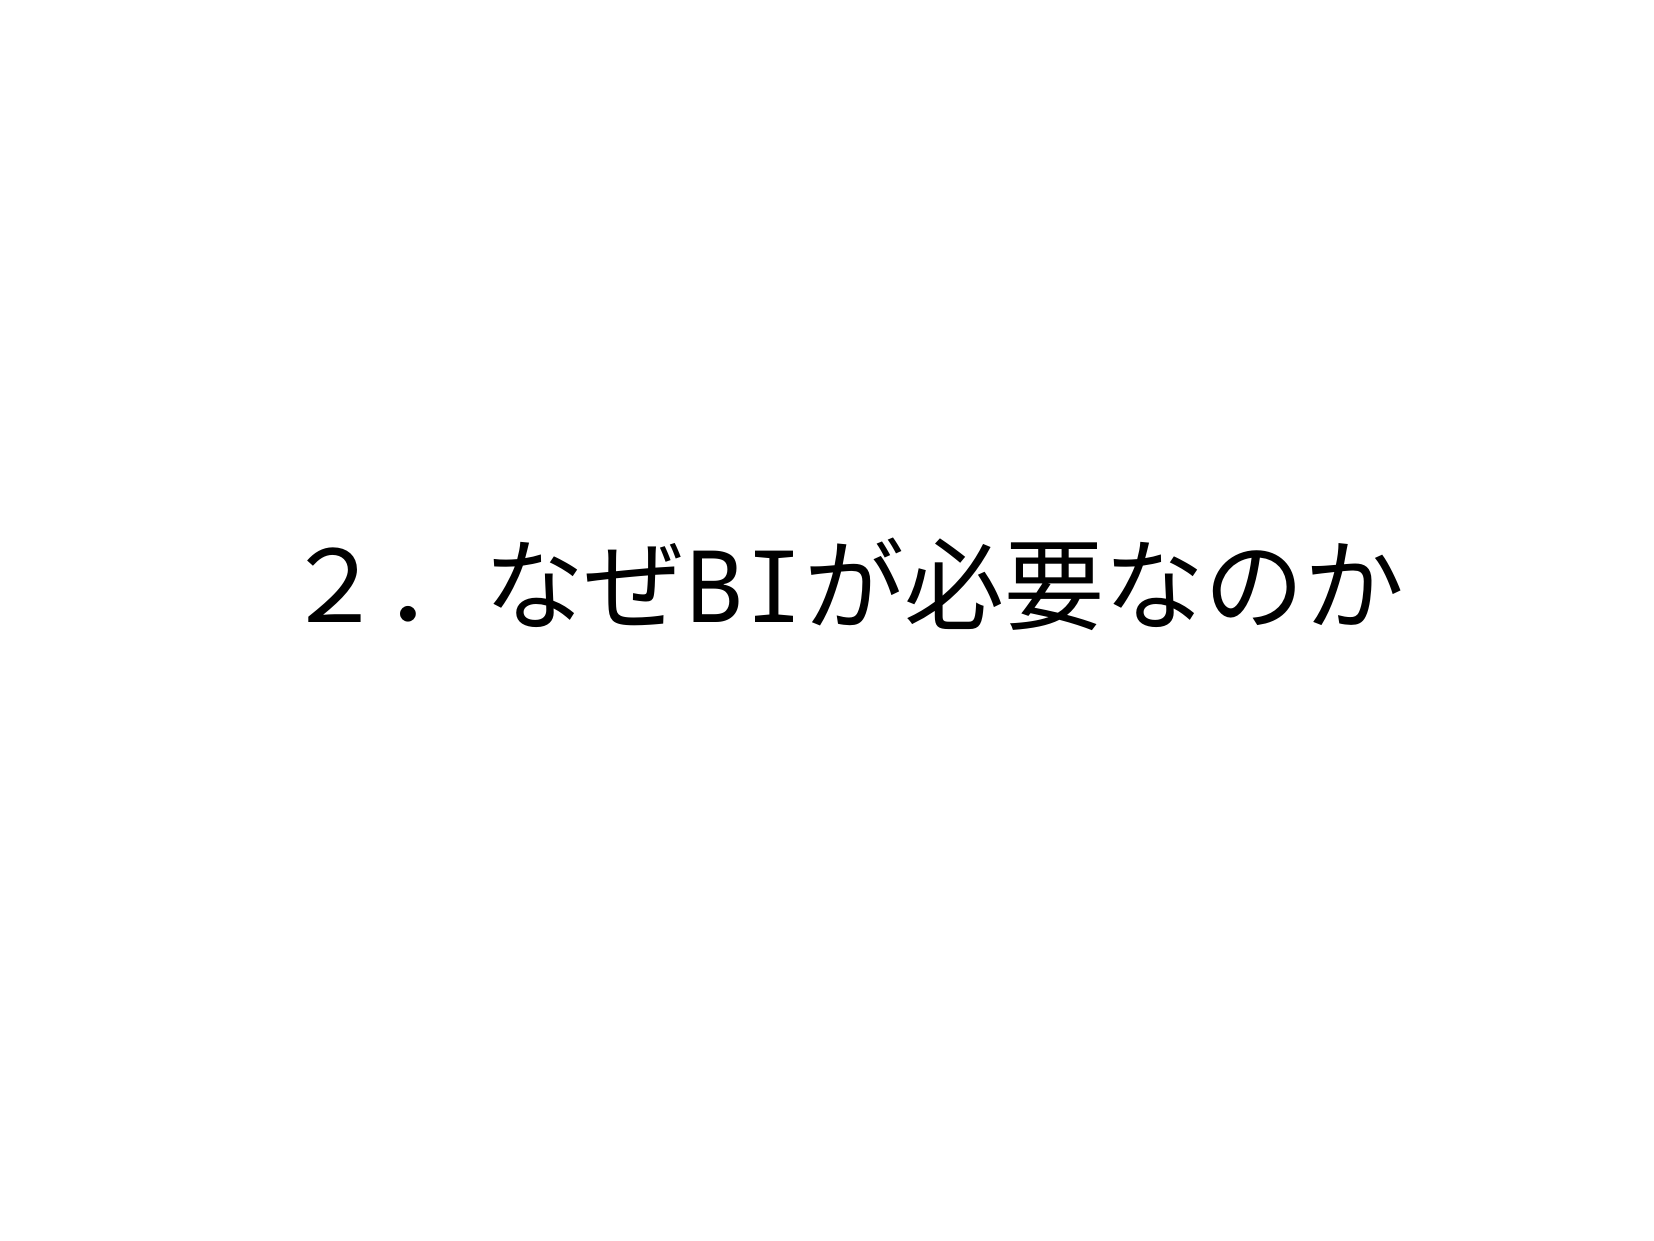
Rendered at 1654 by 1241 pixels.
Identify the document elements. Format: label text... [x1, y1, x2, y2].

subtitle ２．なぜBIが必要なのか [82, 49, 1571, 1109]
